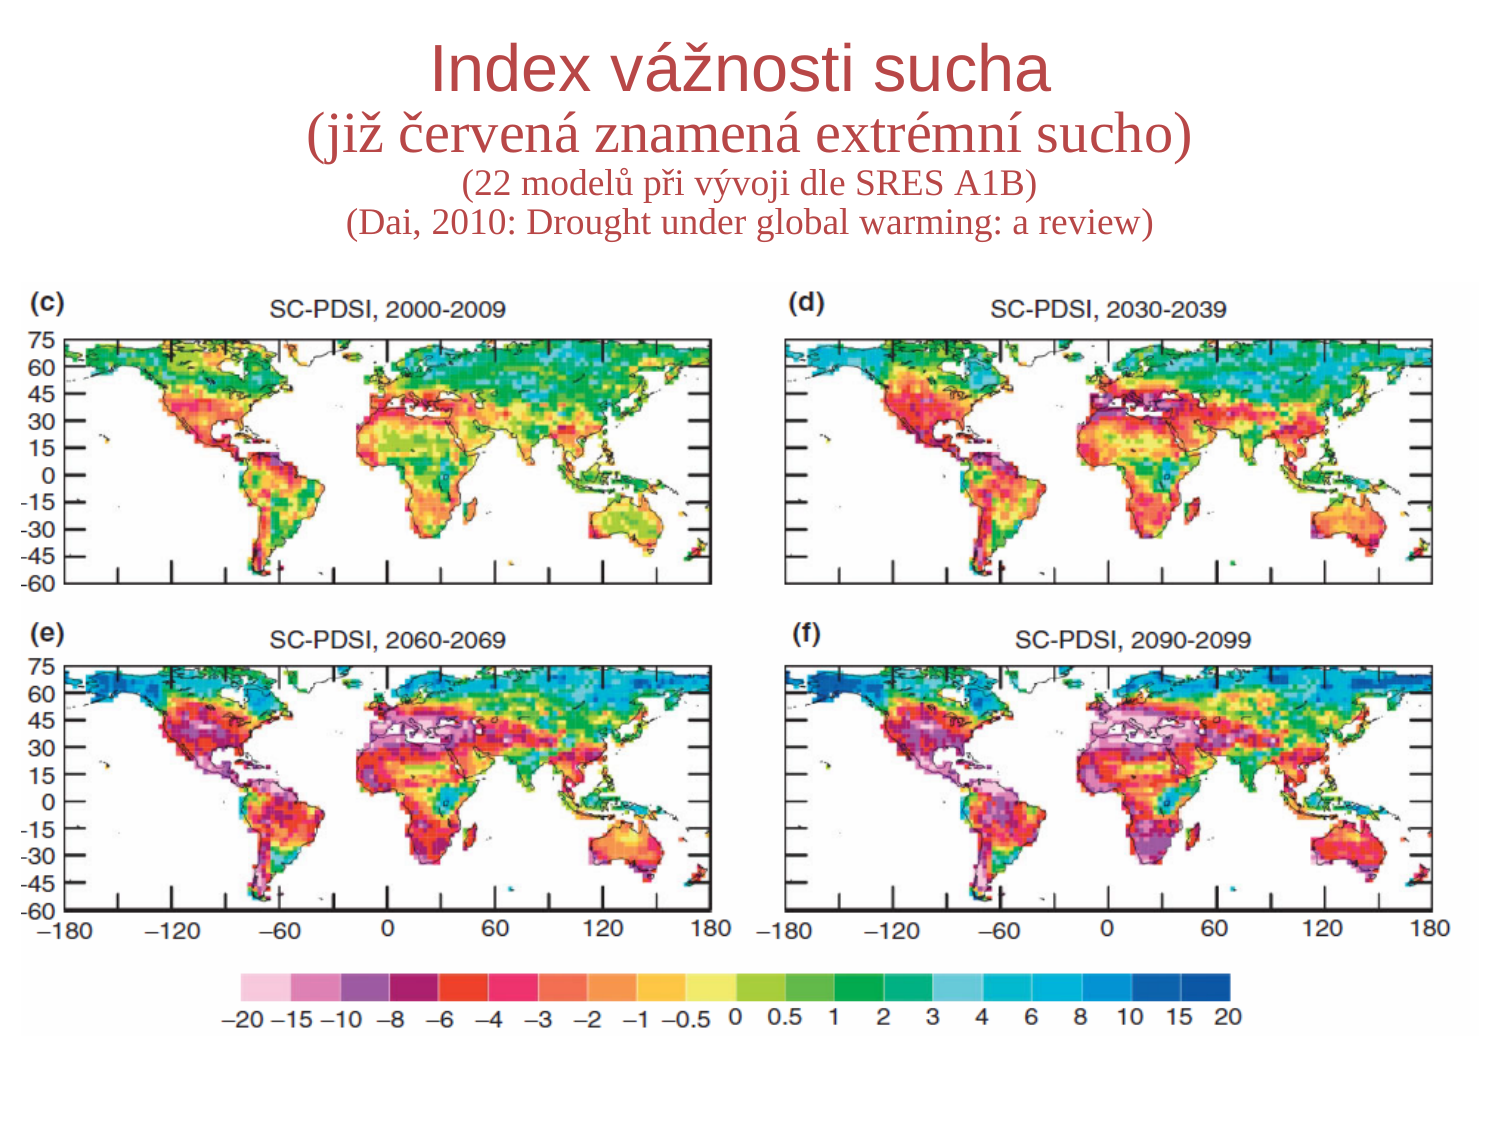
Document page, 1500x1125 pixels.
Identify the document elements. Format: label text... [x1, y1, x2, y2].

picture [21, 282, 1479, 1037]
title Index vážnosti sucha (již červená znamená extrémní sucho) (22 modelů při vývoji dle SRES A1B) (Dai, 2010: Drought under global warming: a review) [75, 28, 1425, 249]
